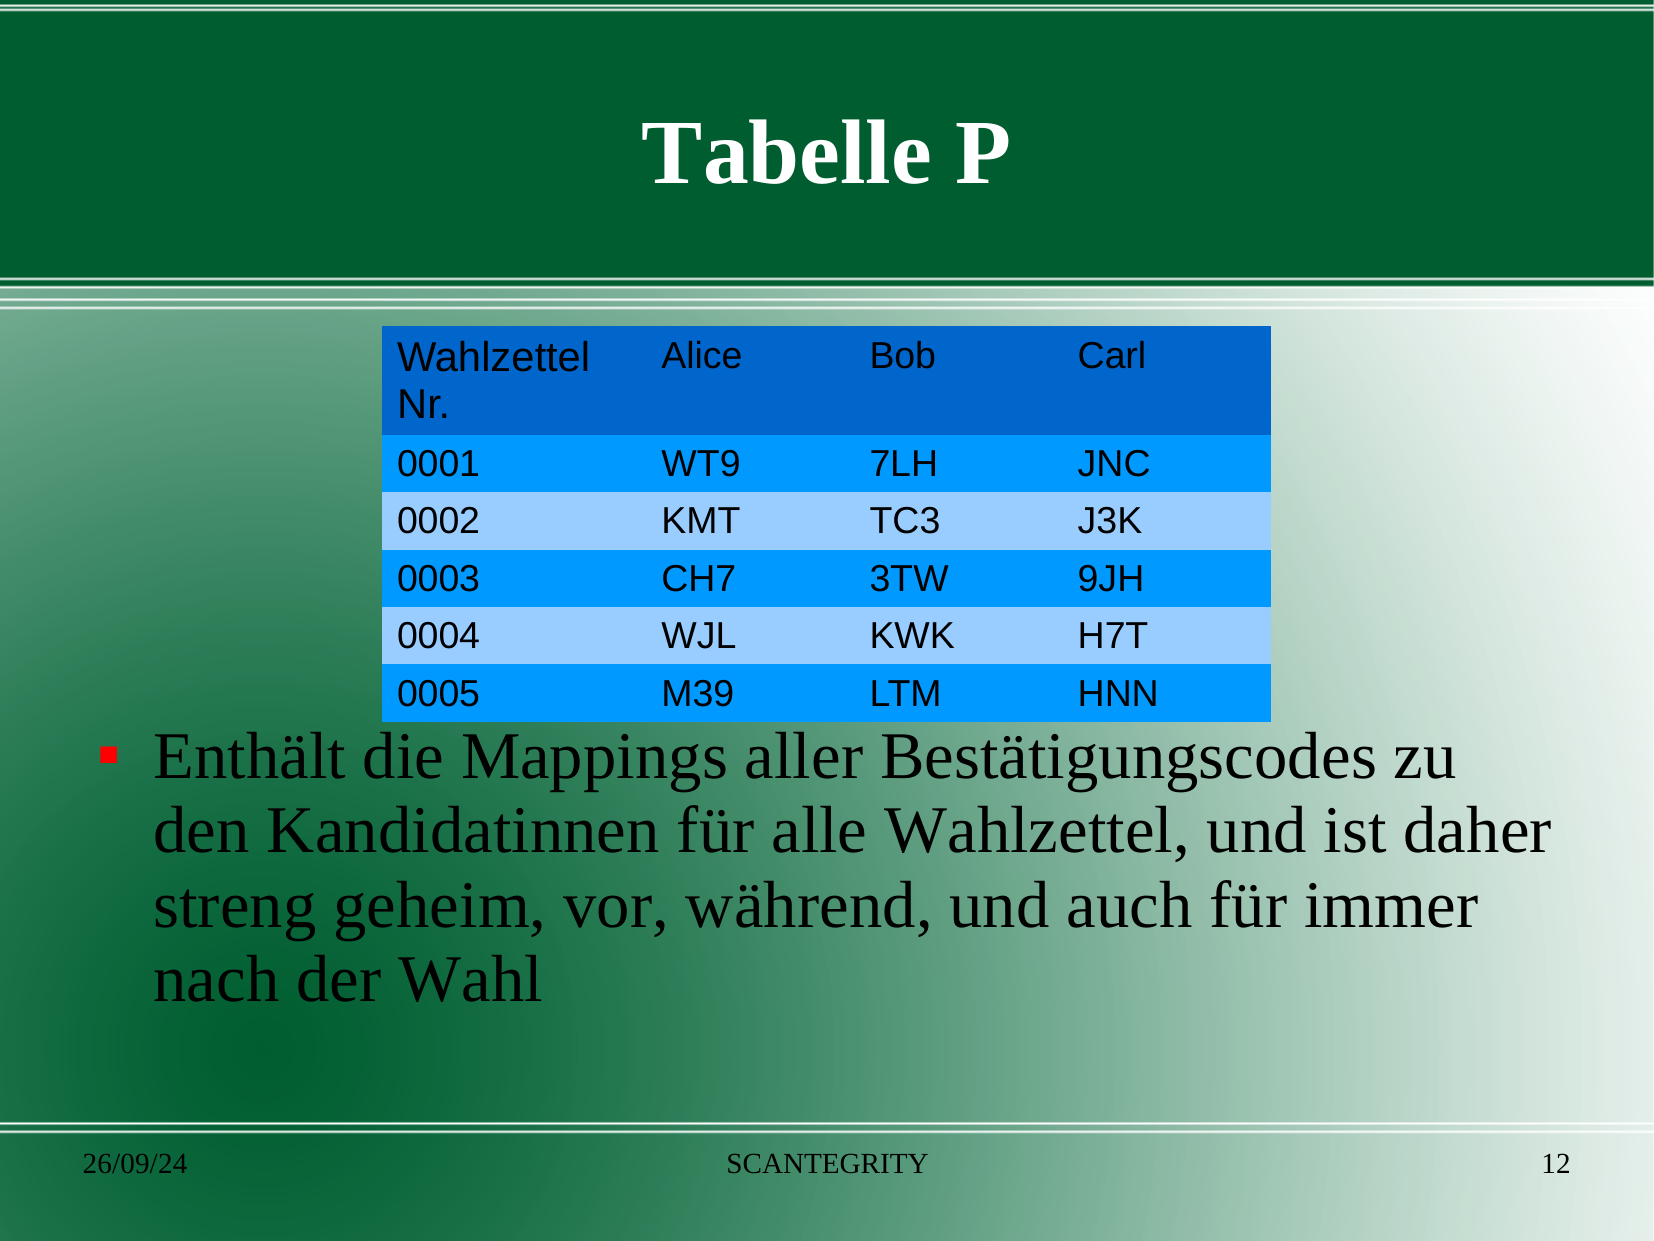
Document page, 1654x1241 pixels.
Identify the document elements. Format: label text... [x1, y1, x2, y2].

table_header Carl [1063, 326, 1271, 435]
table_cell HNN [1063, 664, 1271, 722]
table_cell 0003 [382, 550, 647, 607]
table_cell 7LH [855, 435, 1063, 492]
table_cell 0005 [382, 664, 647, 722]
table_cell H7T [1063, 607, 1271, 664]
table_cell 0004 [382, 607, 647, 664]
table_header Bob [855, 326, 1063, 435]
title Tabelle P [82, 56, 1571, 250]
table_header Wahlzettel Nr. [382, 326, 647, 435]
table_cell J3K [1063, 492, 1271, 550]
picture [0, 0, 1654, 1241]
table_cell WJL [647, 607, 855, 664]
table_cell KMT [647, 492, 855, 550]
table_cell 3TW [855, 550, 1063, 607]
table_header Alice [647, 326, 855, 435]
table_cell TC3 [855, 492, 1063, 550]
table_cell JNC [1063, 435, 1271, 492]
table_cell 0001 [382, 435, 647, 492]
table_cell KWK [855, 607, 1063, 664]
table_cell WT9 [647, 435, 855, 492]
table_cell CH7 [647, 550, 855, 607]
table_cell 0002 [382, 492, 647, 550]
table_cell LTM [855, 664, 1063, 722]
list Enthält die Mappings aller Bestätigungscodes zu den Kandidatinnen für alle Wahlzettel, und ist daher streng geheim, vor, während, und auch für immer nach der Wahl [82, 719, 1571, 1016]
table_cell 9JH [1063, 550, 1271, 607]
table_cell M39 [647, 664, 855, 722]
